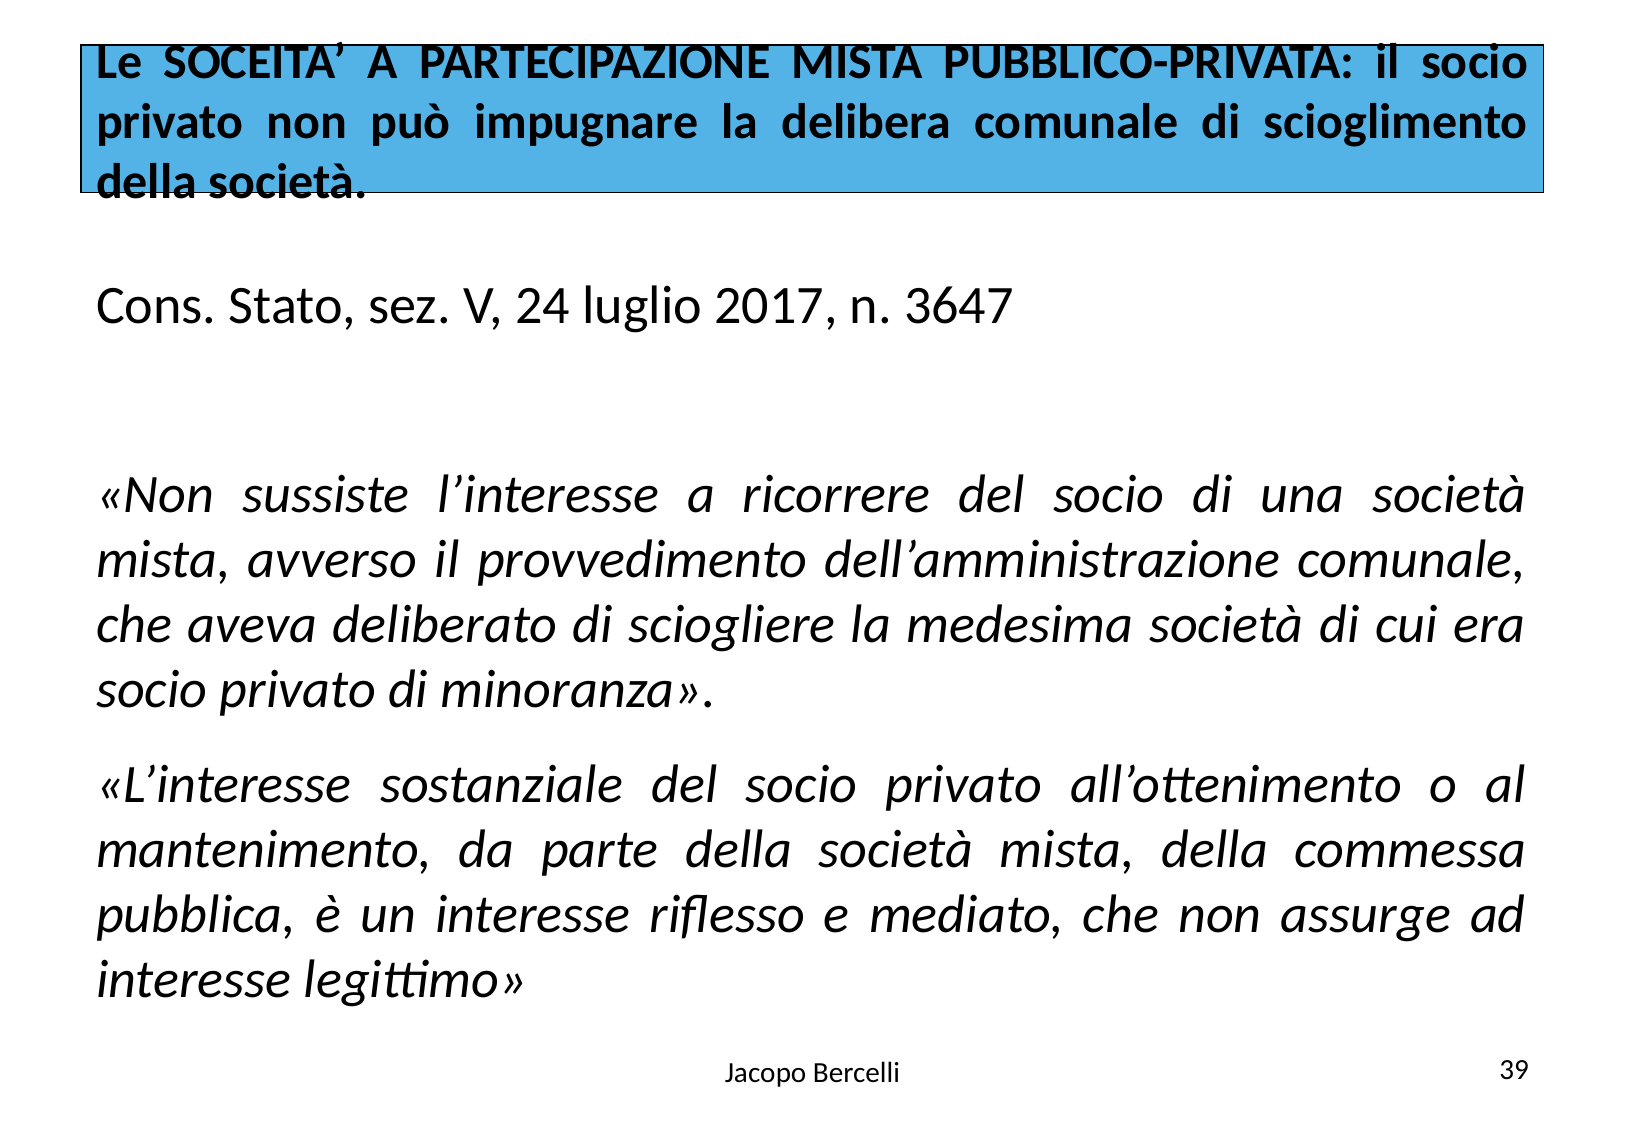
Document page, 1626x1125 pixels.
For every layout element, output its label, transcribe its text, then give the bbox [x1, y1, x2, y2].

slide_number <numero> [1164, 1042, 1544, 1103]
title Le SOCEITA’ A PARTECIPAZIONE MISTA PUBBLICO-PRIVATA: il socio privato non può impugnare la delibera comunale di scioglimento della società. [81, 45, 1544, 193]
list Cons. Stato, sez. V, 24 luglio 2017, n. 3647 «Non sussiste l’interesse a ricorrere del socio di una società mista, avverso il provvedimento dell’amministrazione comunale, che aveva deliberato di sciogliere la medesima società di cui era socio privato di minoranza». «L’interesse sostanziale del socio privato all’ottenimento o al mantenimento, da parte della società mista, della commessa pubblica, è un interesse riflesso e mediato, che non assurge ad interesse legittimo» [81, 262, 1544, 1005]
text_box Jacopo Bercelli [633, 1046, 992, 1097]
